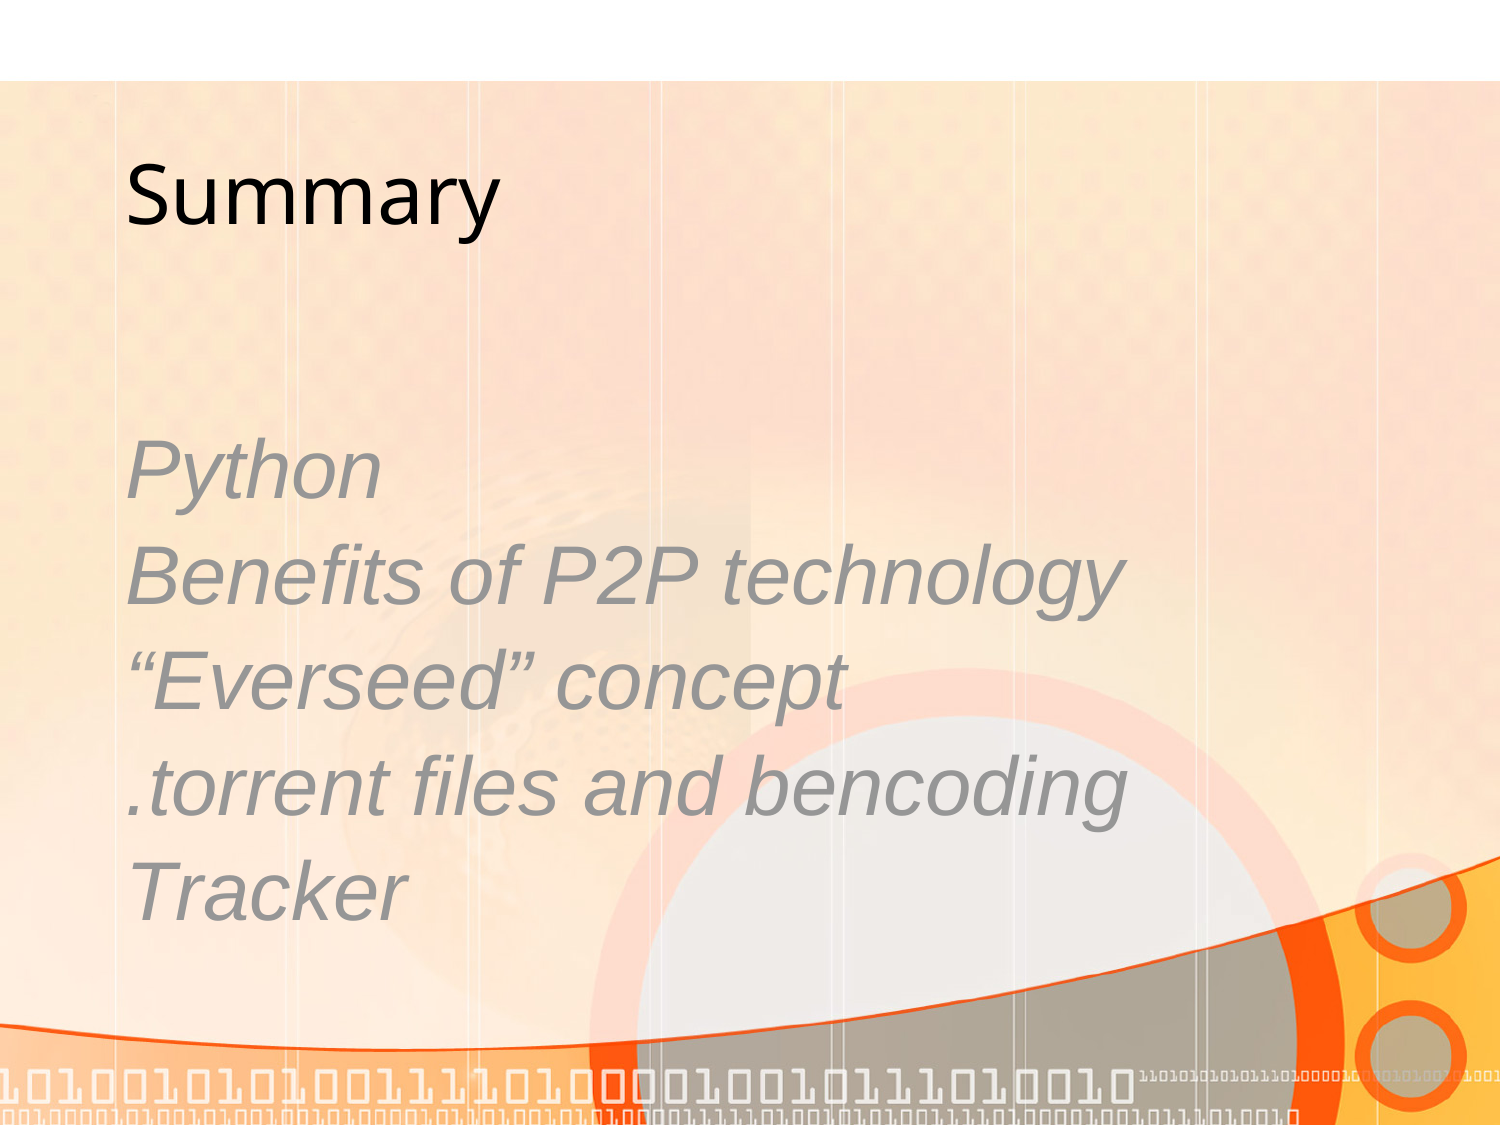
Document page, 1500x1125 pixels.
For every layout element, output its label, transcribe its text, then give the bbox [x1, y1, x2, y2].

picture [0, 0, 1500, 1125]
subtitle Python Benefits of P2P technology “Everseed” concept .torrent files and bencoding Tracker [125, 363, 1388, 999]
title Summary [125, 84, 1388, 300]
